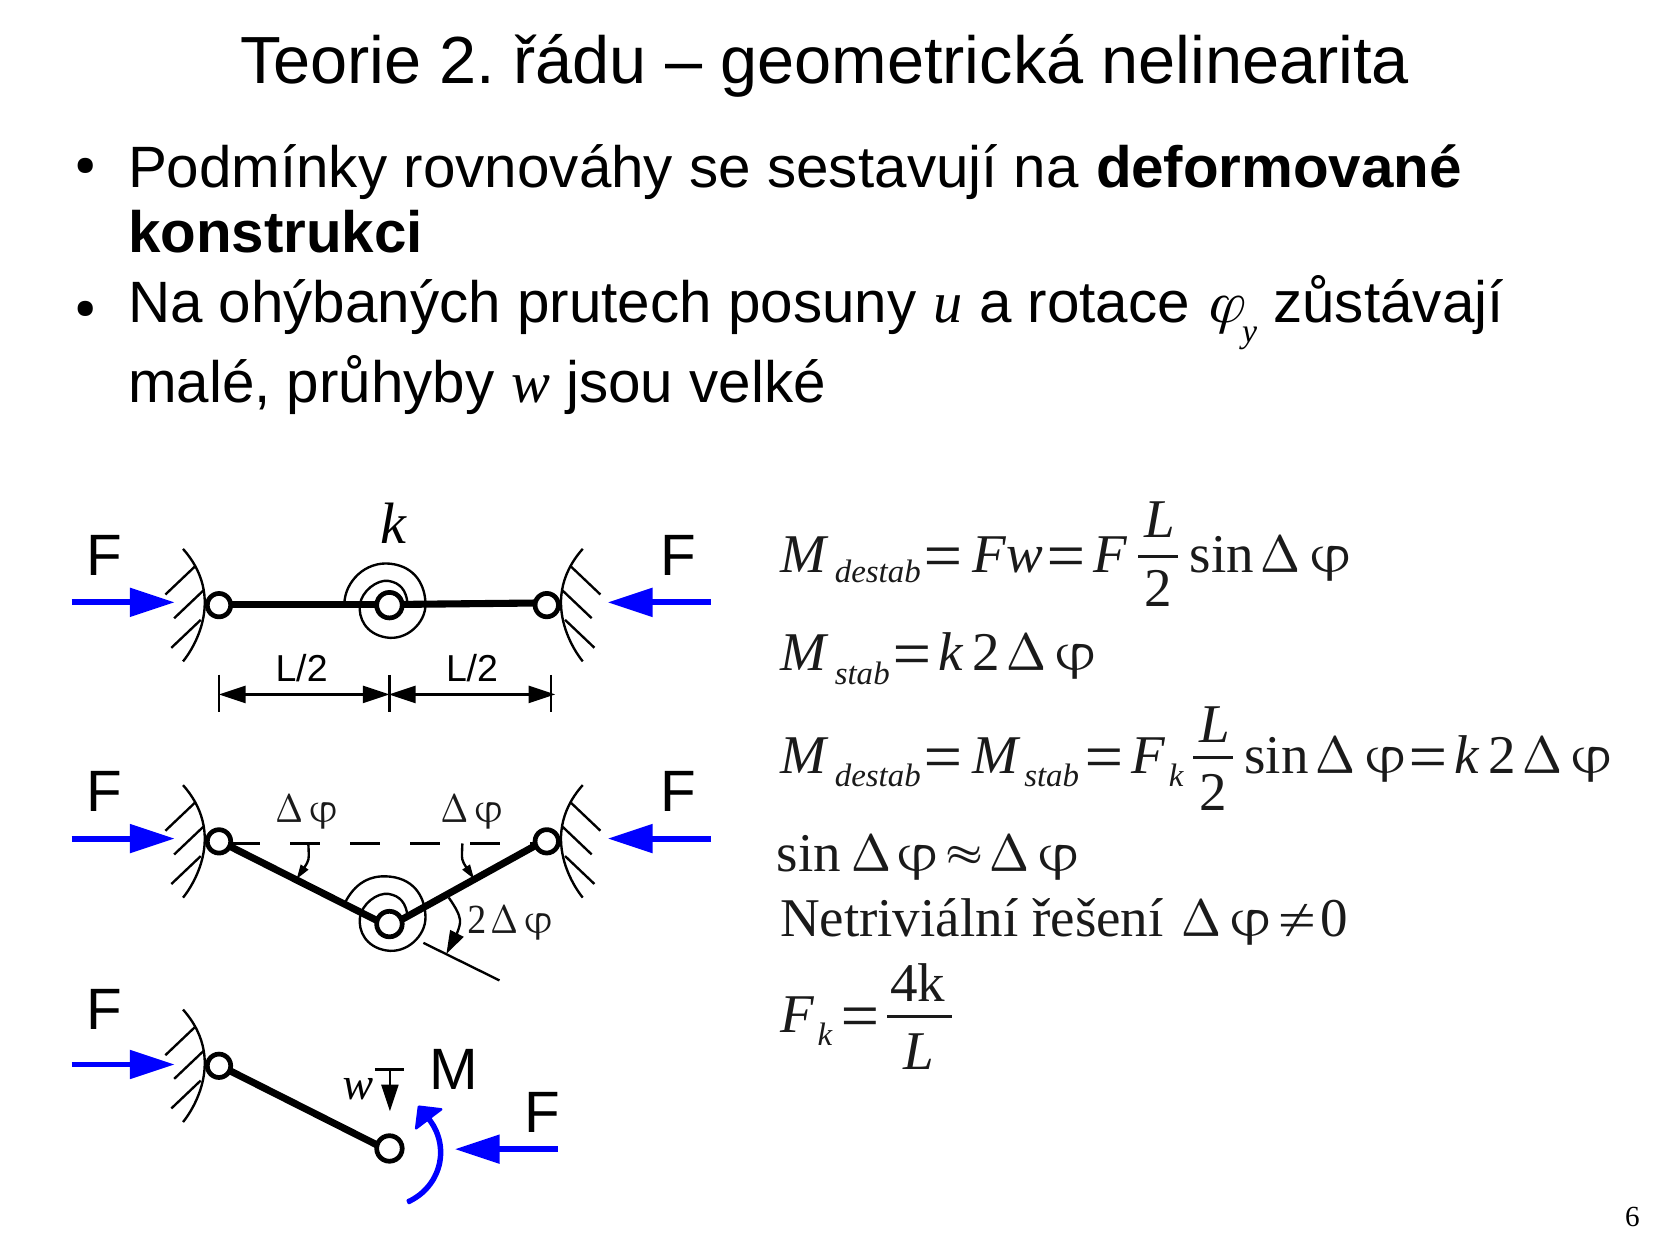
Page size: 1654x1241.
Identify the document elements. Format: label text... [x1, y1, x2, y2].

text_box [376, 911, 403, 937]
text_box [535, 829, 559, 854]
text_box [376, 1135, 403, 1162]
chart [427, 786, 514, 833]
text_box [207, 1054, 231, 1078]
text_box [535, 593, 559, 617]
text_box F [645, 515, 711, 603]
text_box [207, 829, 231, 854]
text_box [376, 592, 403, 618]
chart [453, 897, 564, 944]
text_box L/2 [260, 640, 343, 702]
text_box L/2 [431, 640, 513, 702]
chart [261, 786, 349, 833]
text_box F [71, 751, 137, 839]
text_box F [71, 969, 137, 1058]
title Teorie 2. řádu – geometrická nelinearita [37, 8, 1613, 113]
text_box M [414, 1028, 493, 1117]
list Podmínky rovnováhy se sestavují na deformované konstrukci Na ohýbaných prutech posuny u a rotace jy zůstávají malé, průhyby w jsou velké [57, 134, 1608, 502]
text_box F [645, 751, 711, 839]
text_box [207, 593, 231, 617]
text_box F [509, 1071, 575, 1160]
text_box F [71, 515, 137, 603]
text_box [407, 1117, 443, 1204]
chart [755, 490, 1627, 1081]
text_box k [366, 484, 526, 569]
text_box w [327, 1051, 384, 1136]
